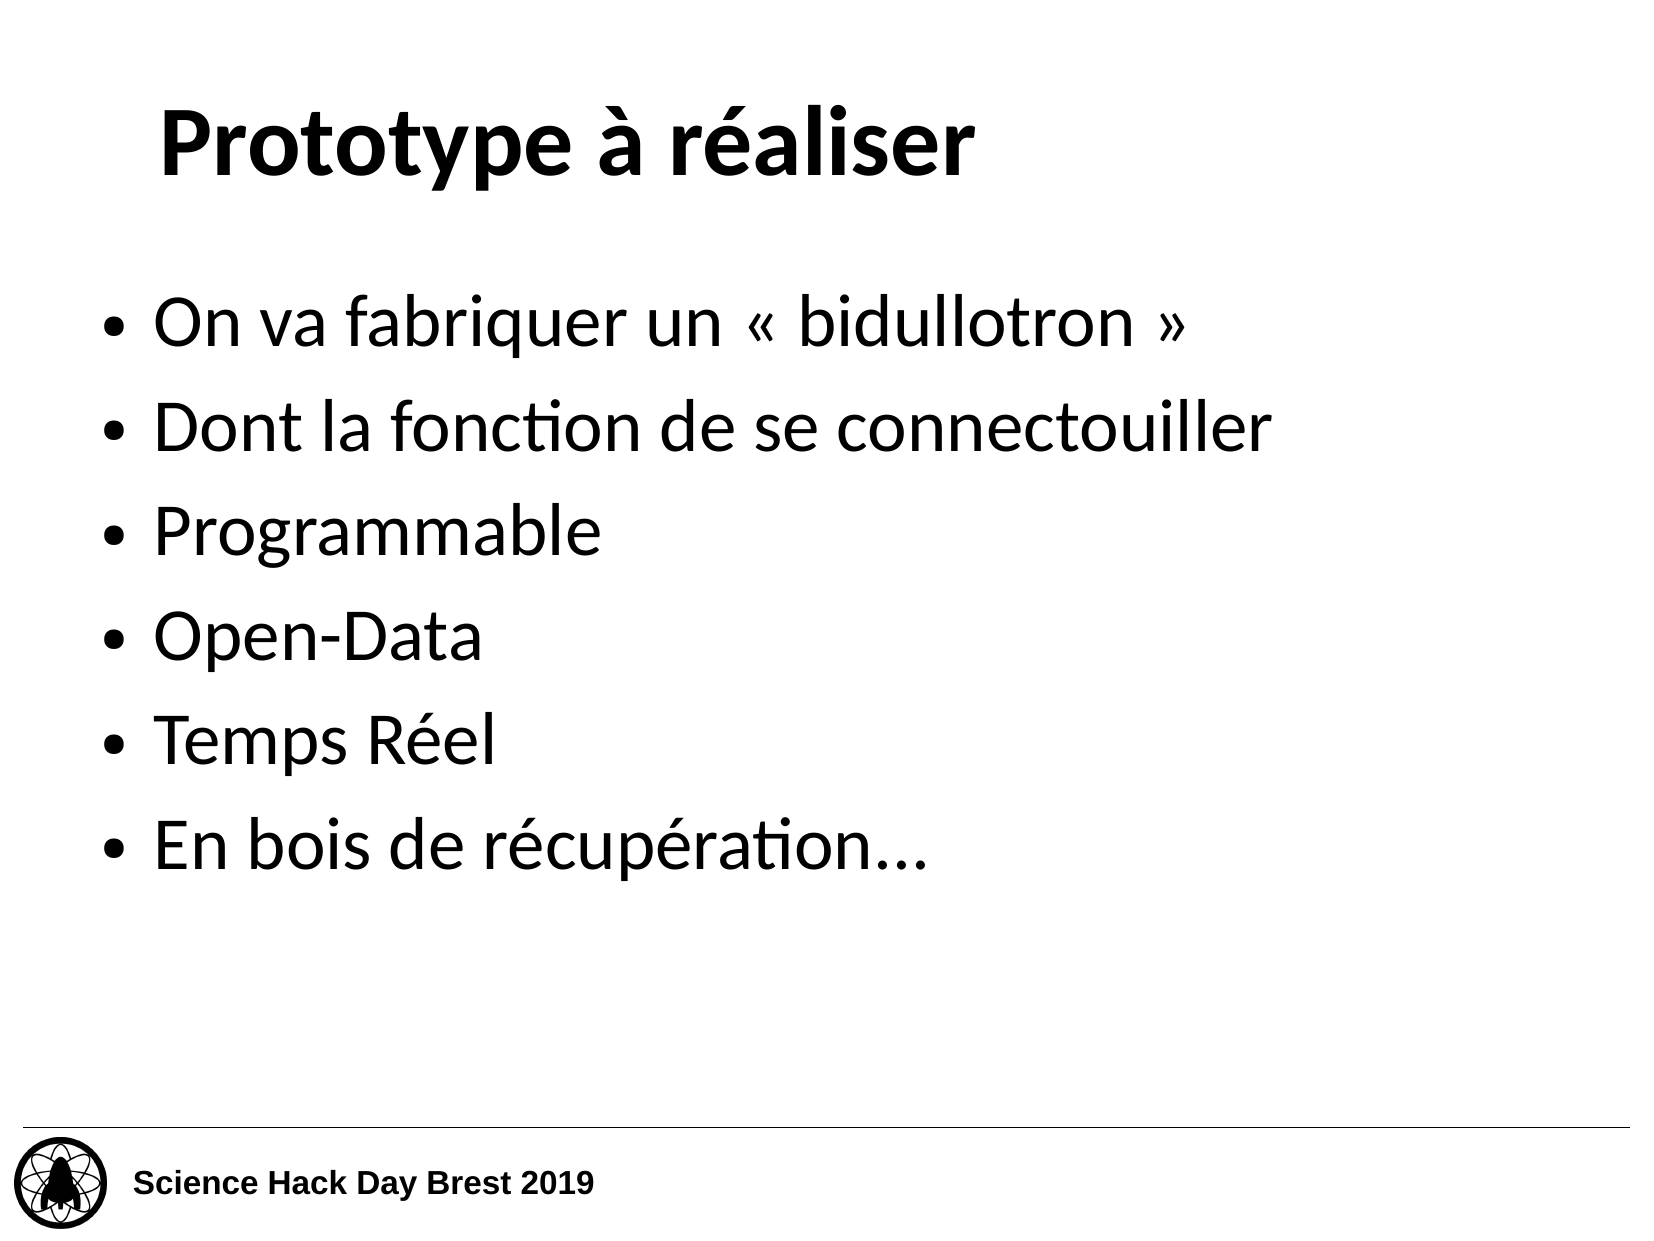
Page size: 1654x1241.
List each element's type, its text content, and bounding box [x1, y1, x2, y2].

text_box Science Hack Day Brest 2019 [118, 1157, 1040, 1210]
title Prototype à réaliser [11, 47, 1347, 255]
picture [14, 1137, 107, 1230]
list On va fabriquer un « bidullotron » Dont la fonction de se connectouiller Programmable Open-Data Temps Réel En bois de récupération... [82, 290, 1571, 1109]
